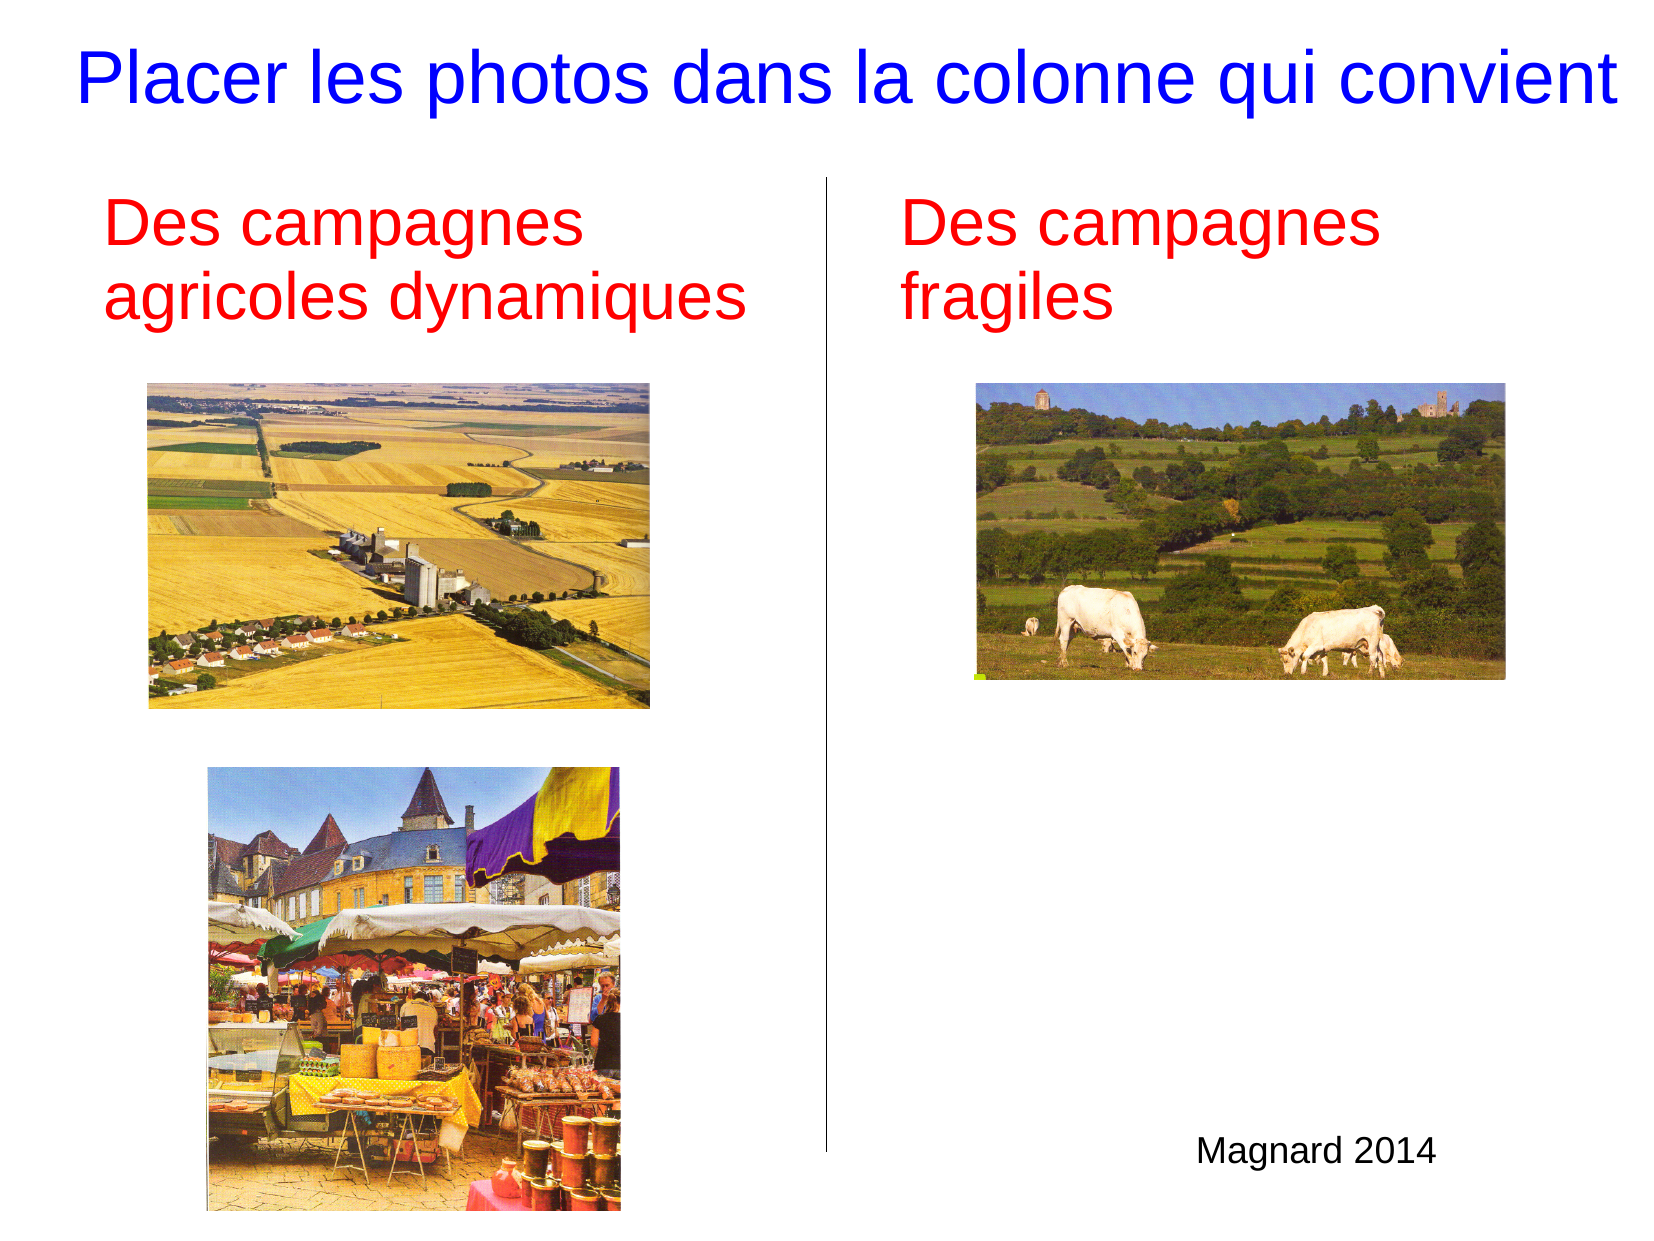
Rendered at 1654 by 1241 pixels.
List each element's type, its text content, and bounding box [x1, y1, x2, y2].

text_box Des campagnes agricoles dynamiques [88, 177, 798, 342]
picture [147, 383, 650, 709]
picture [206, 767, 621, 1211]
text_box Magnard 2014 [1181, 1122, 1595, 1179]
text_box Des campagnes fragiles [885, 177, 1595, 342]
picture [974, 383, 1506, 680]
title Placer les photos dans la colonne qui convient [75, 35, 1623, 121]
